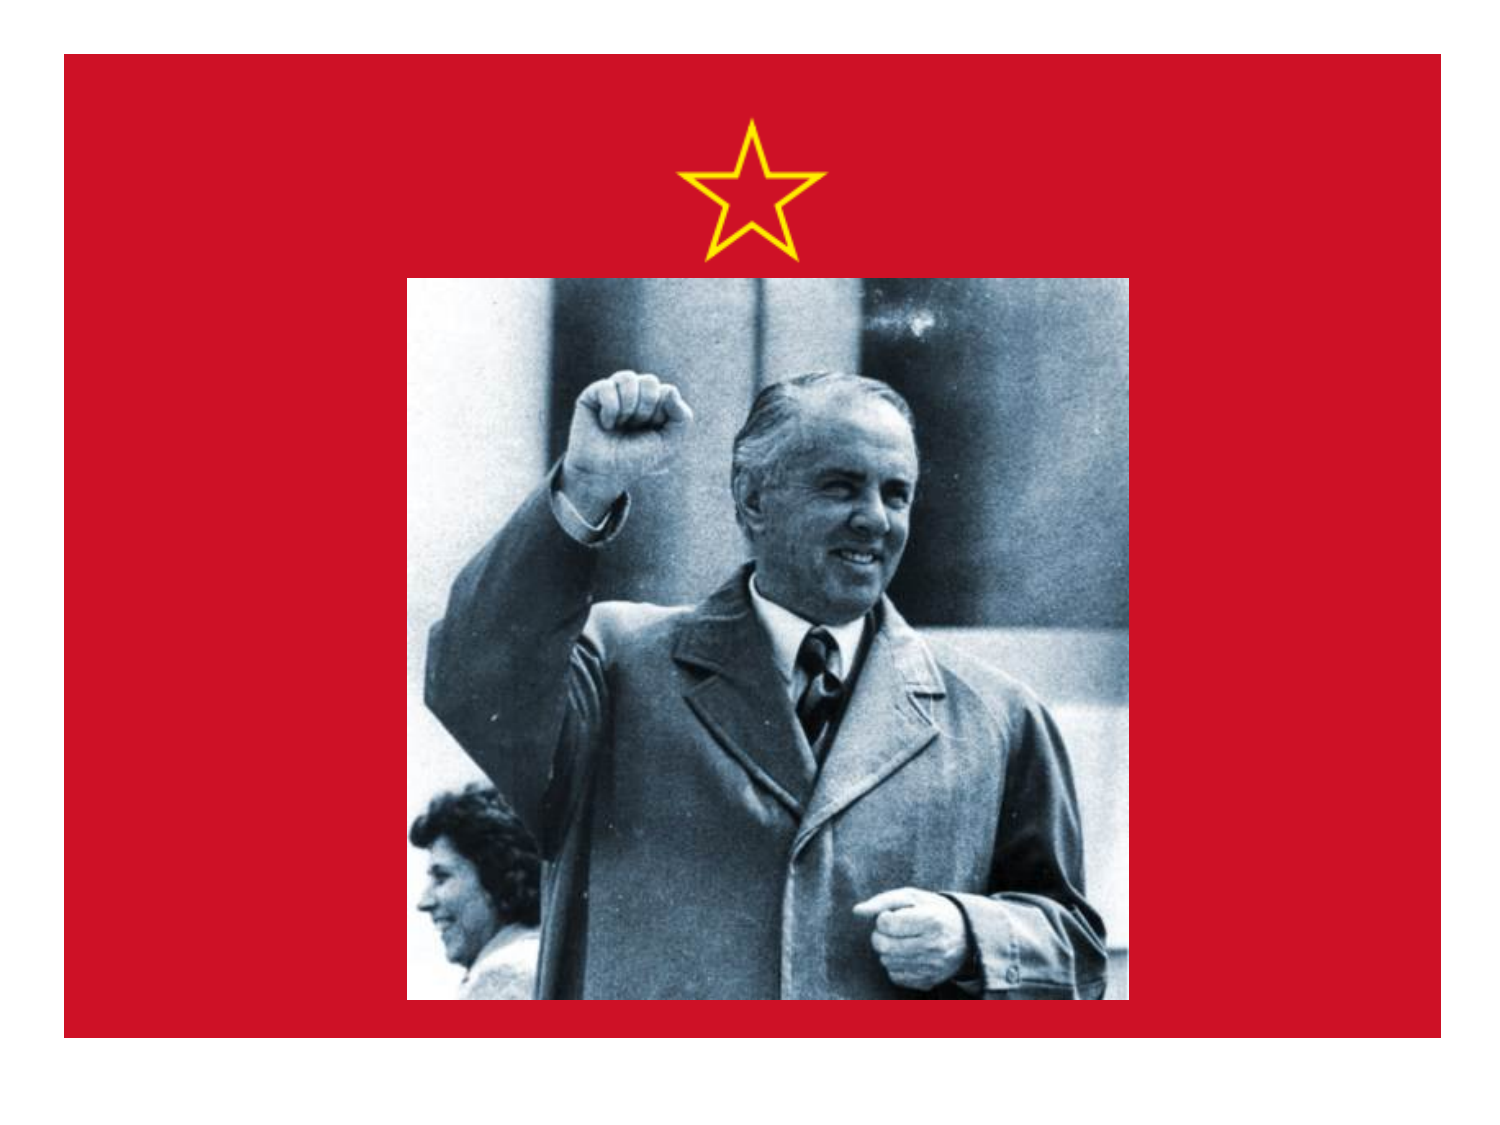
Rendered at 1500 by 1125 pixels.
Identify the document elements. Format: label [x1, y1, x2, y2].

picture [64, 54, 1441, 1038]
